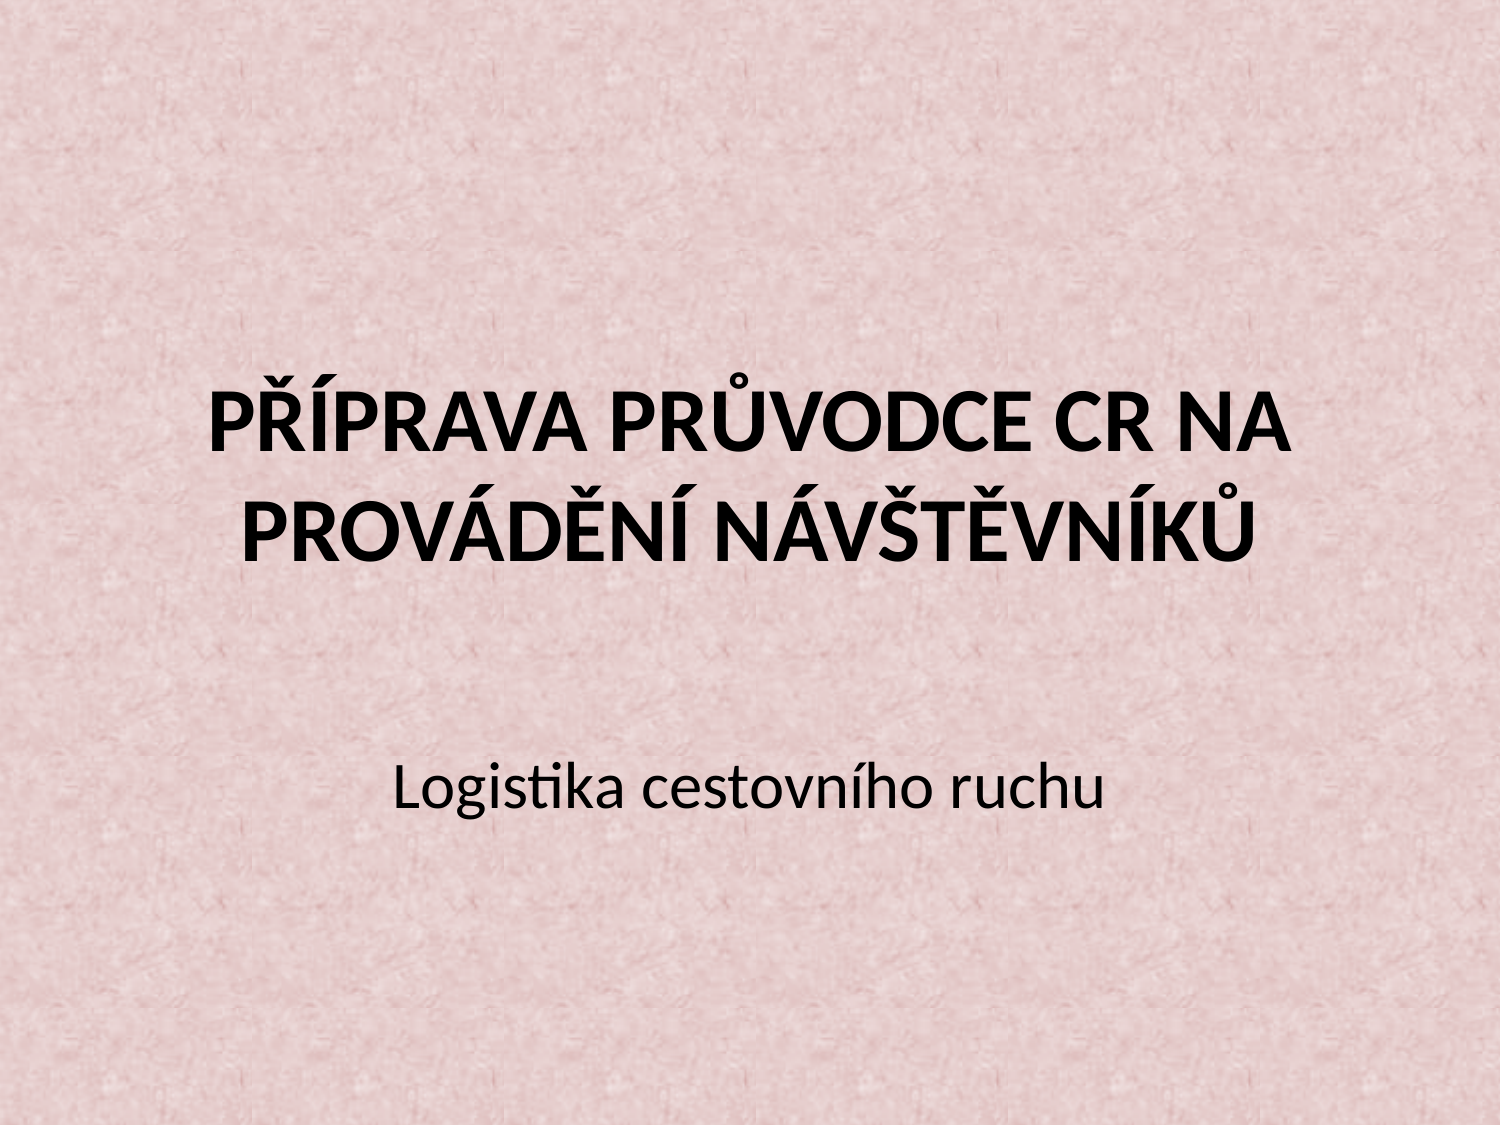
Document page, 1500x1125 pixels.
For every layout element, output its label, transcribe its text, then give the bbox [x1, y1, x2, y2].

subtitle Logistika cestovního ruchu [225, 637, 1276, 925]
title PŘÍPRAVA PRŮVODCE CR NA PROVÁDĚNÍ NÁVŠTĚVNÍKŮ [112, 349, 1388, 591]
